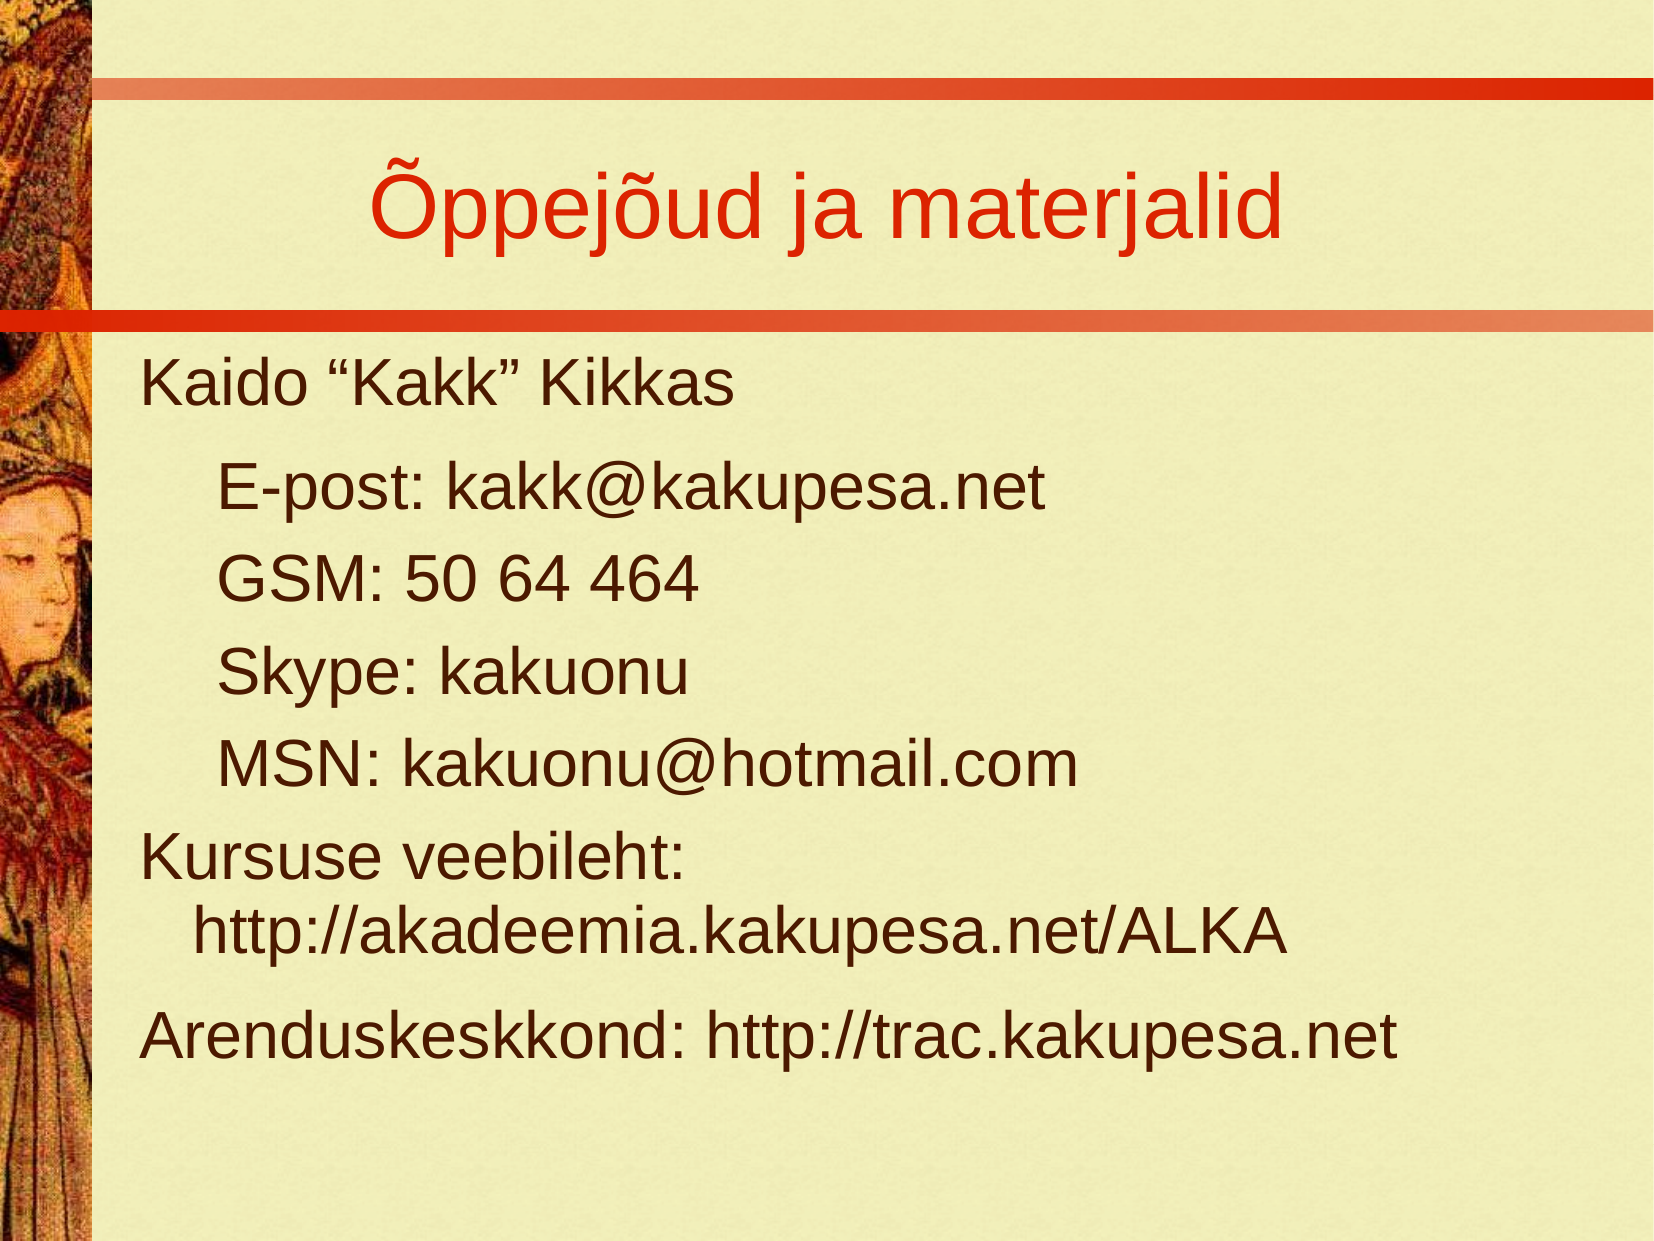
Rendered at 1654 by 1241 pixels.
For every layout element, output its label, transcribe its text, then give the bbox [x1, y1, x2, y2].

list Kaido “Kakk” Kikkas E-post: kakk@kakupesa.net GSM: 50 64 464 Skype: kakuonu MSN: kakuonu@hotmail.com Kursuse veebileht: http://akadeemia.kakupesa.net/ALKA Arenduskeskkond: http://trac.kakupesa.net [121, 344, 1534, 1127]
picture [0, 0, 1654, 310]
picture [0, 332, 1654, 1241]
title Õppejõud ja materjalid [121, 102, 1534, 311]
